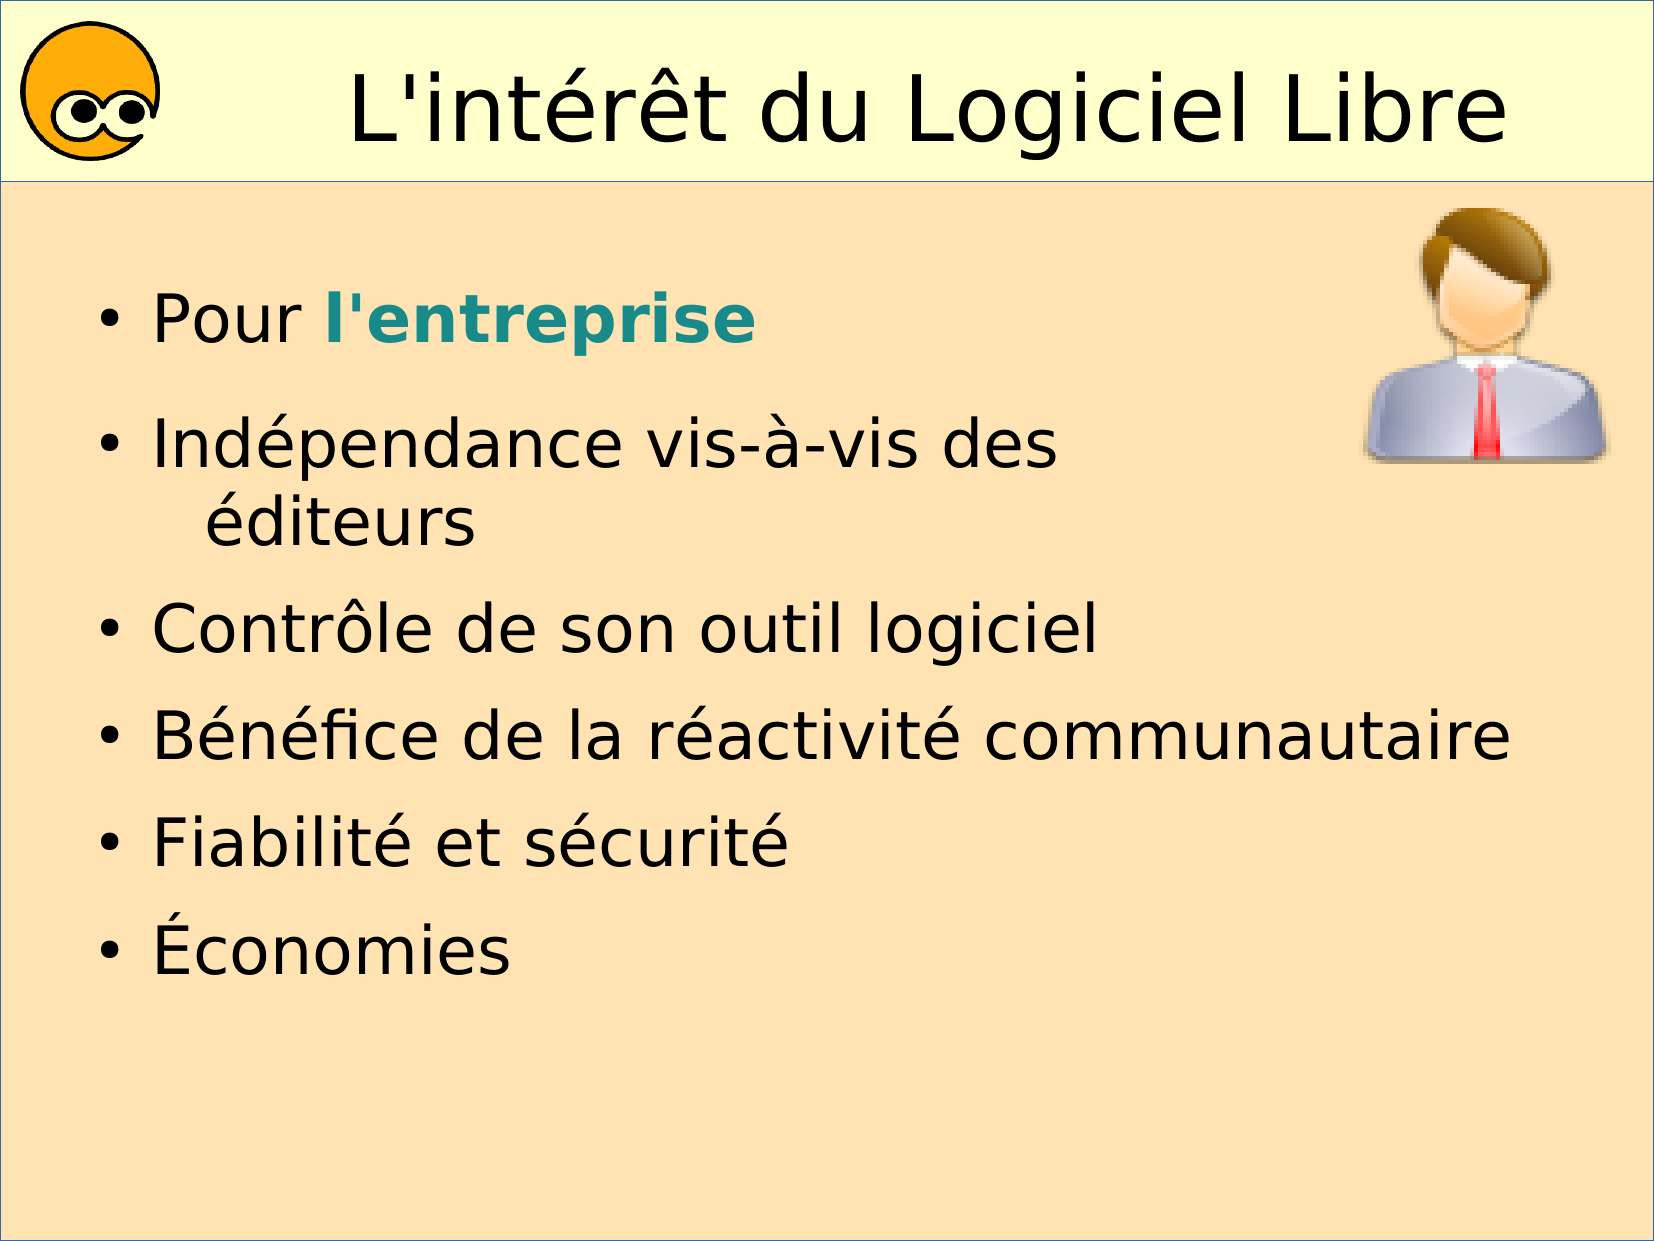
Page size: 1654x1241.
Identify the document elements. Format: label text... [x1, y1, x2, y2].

picture [20, 21, 160, 161]
picture [1351, 208, 1624, 464]
list Pour l'entreprise Indépendance vis-à-vis des éditeurs Contrôle de son outil logiciel Bénéfice de la réactivité communautaire Fiabilité et sécurité Économies [62, 280, 1551, 1099]
title L'intérêt du Logiciel Libre [287, 49, 1571, 170]
